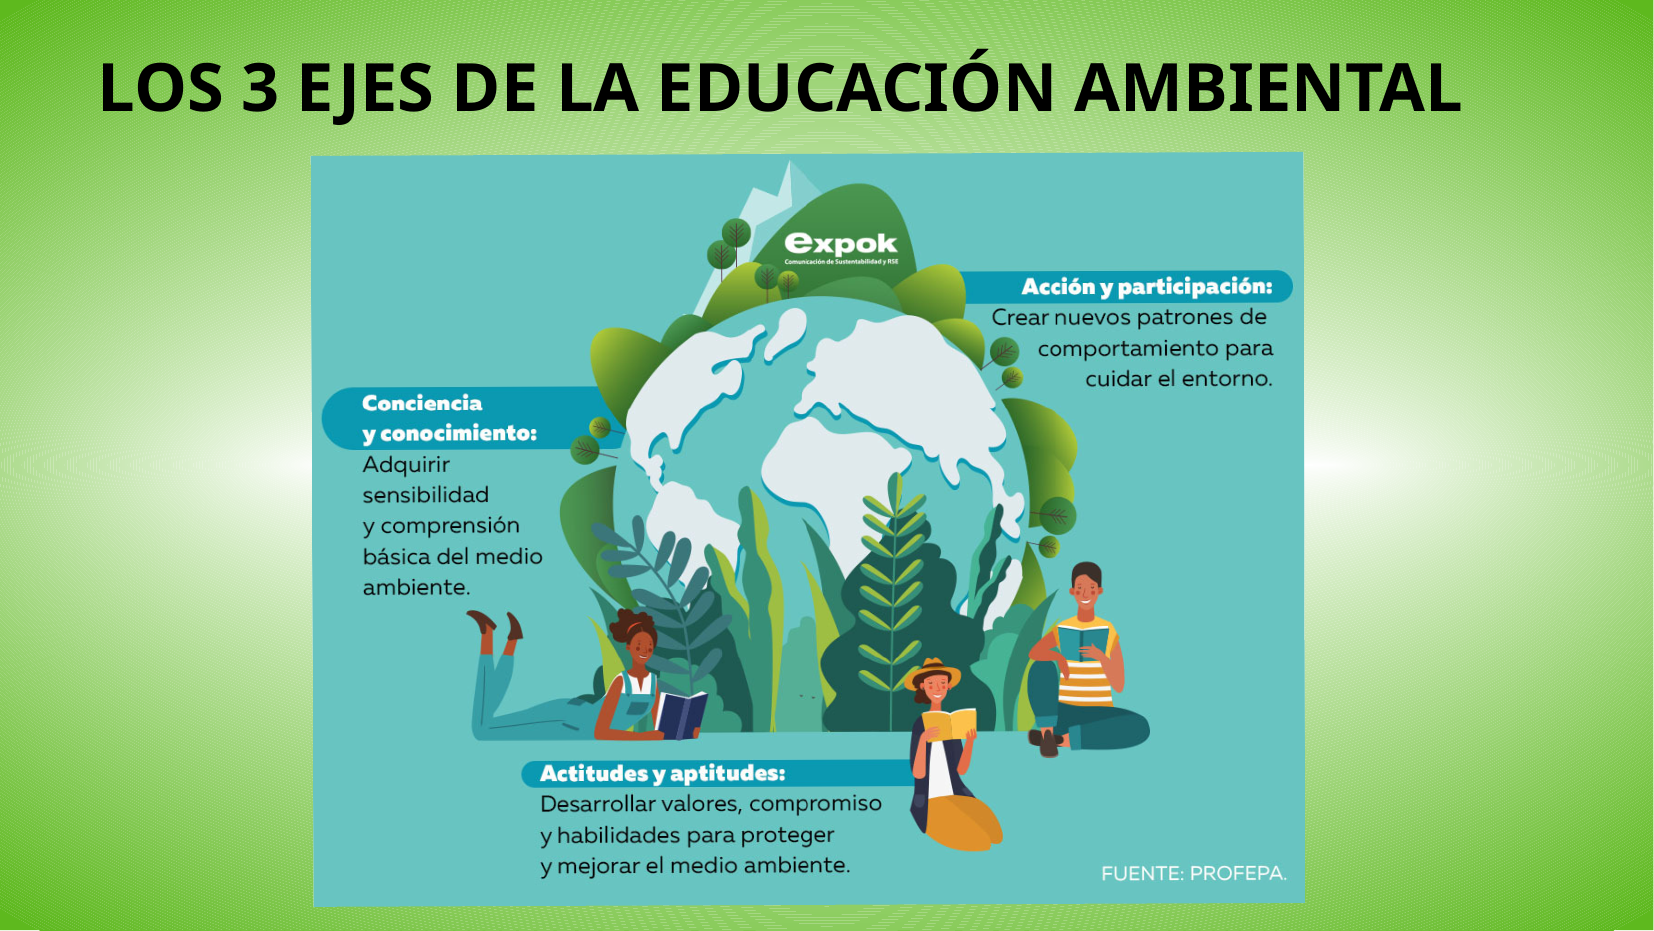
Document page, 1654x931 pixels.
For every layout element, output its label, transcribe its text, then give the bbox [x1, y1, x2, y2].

picture [310, 151, 1344, 907]
text_box LOS 3 EJES DE LA EDUCACIÓN AMBIENTAL [83, 32, 1571, 148]
